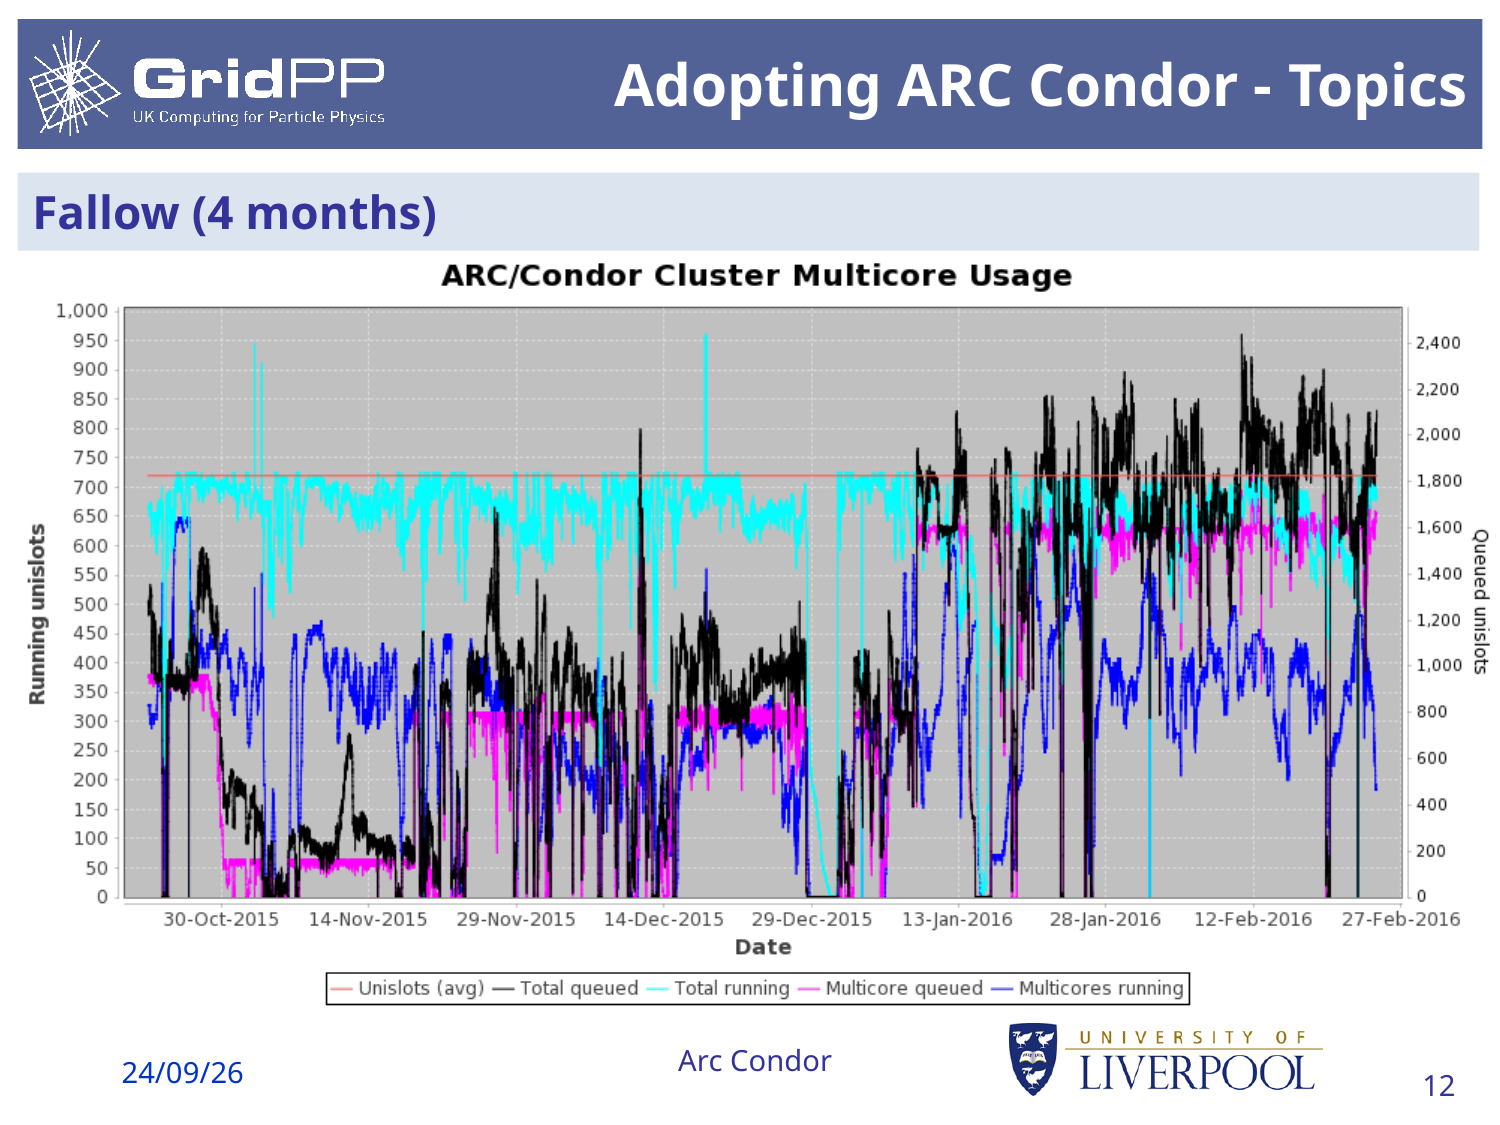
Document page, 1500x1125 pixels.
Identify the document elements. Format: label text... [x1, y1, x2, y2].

text_box 01/03/16 [29, 1046, 337, 1095]
title Adopting ARC Condor - Topics [513, 19, 1483, 149]
picture [7, 256, 1500, 1007]
picture [29, 30, 384, 136]
picture [1009, 1023, 1323, 1096]
list Fallow (4 months) [17, 172, 1480, 242]
text_box <number> [1388, 1059, 1471, 1094]
text_box Arc Condor [536, 1034, 975, 1094]
